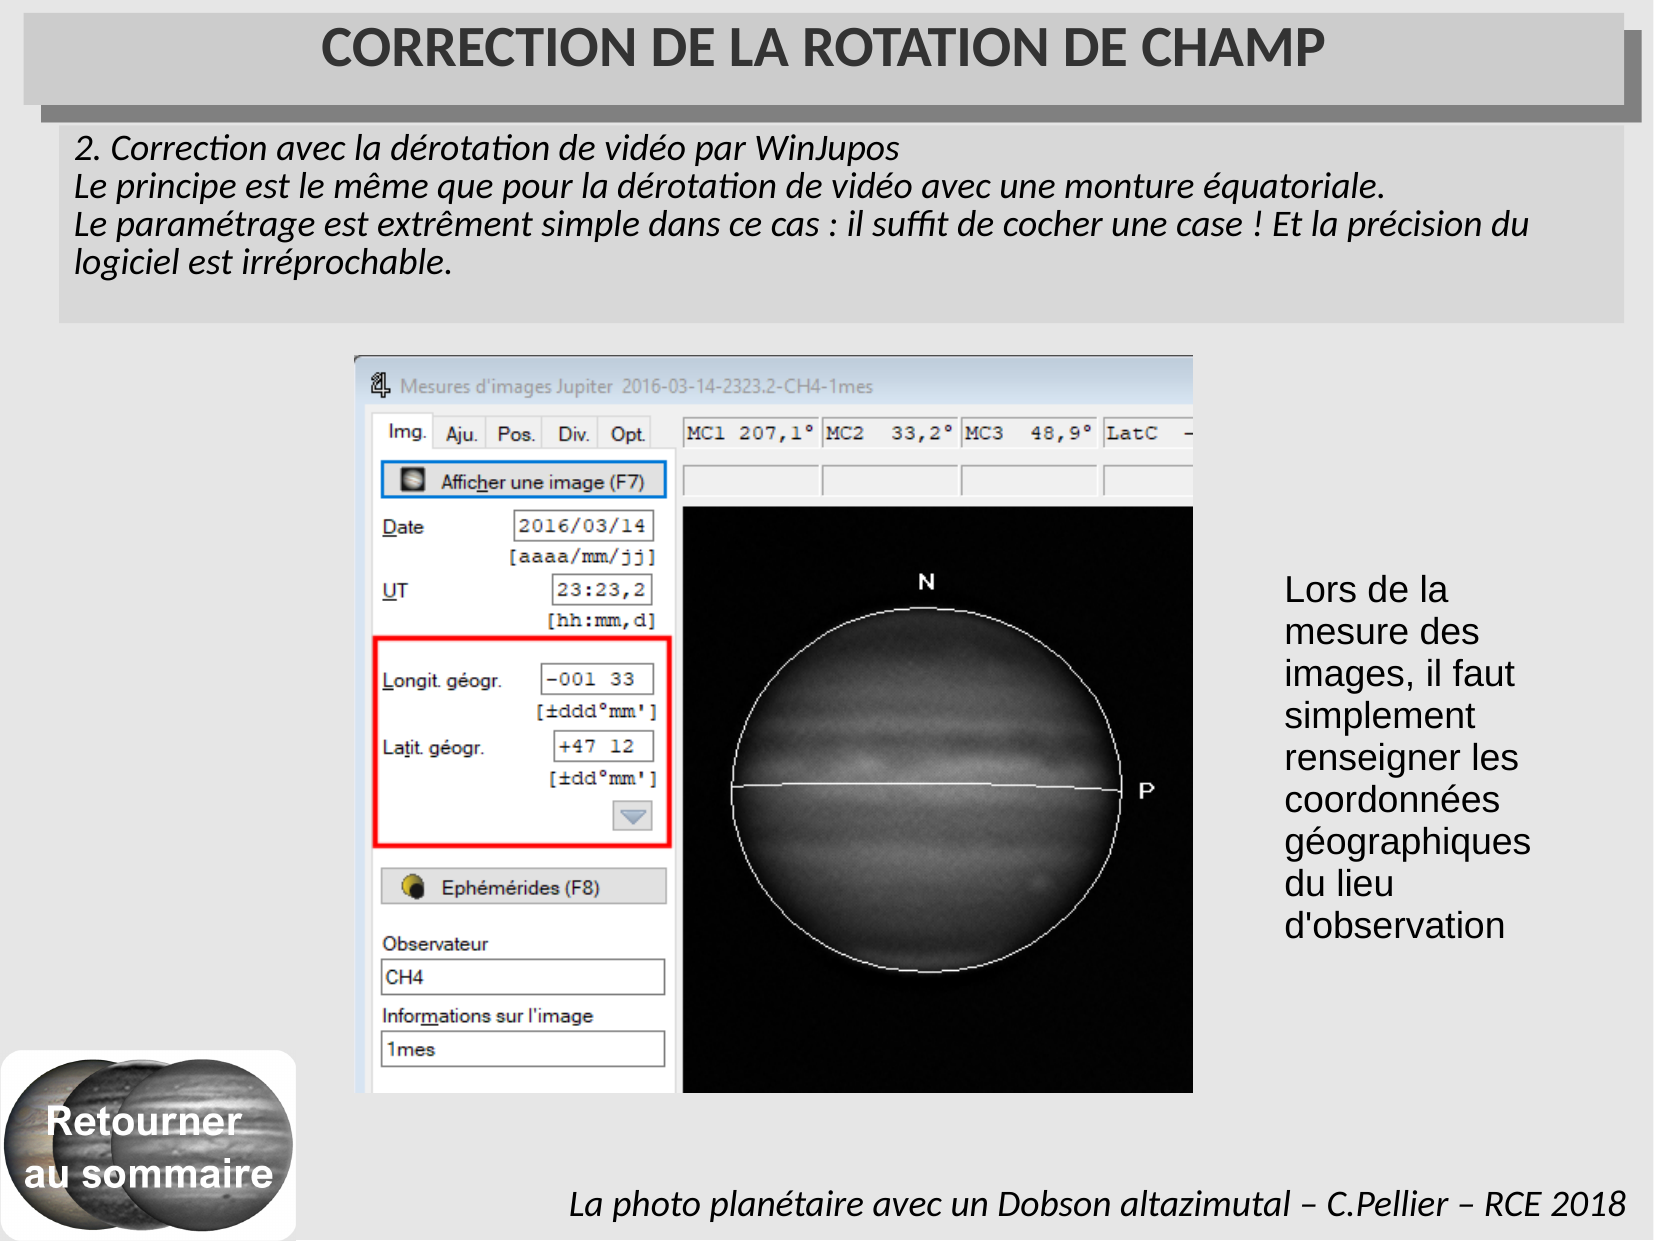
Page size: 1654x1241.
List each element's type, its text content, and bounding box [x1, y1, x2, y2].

picture [354, 355, 1193, 1093]
text_box CORRECTION DE LA ROTATION DE CHAMP [23, 12, 1625, 105]
text_box La photo planétaire avec un Dobson altazimutal – C.Pellier – RCE 2018 [431, 1181, 1642, 1241]
text_box 2. Correction avec la dérotation de vidéo par WinJupos Le principe est le même que pour la dérotation de vidéo avec une monture équatoriale. Le paramétrage est extrêment simple dans ce cas : il suffit de cocher une case ! Et la précision du logiciel est irréprochable. [59, 125, 1625, 324]
picture [0, 1050, 296, 1241]
text_box Lors de la mesure des images, il faut simplement renseigner les coordonnées géographiques du lieu d'observation [1269, 561, 1595, 955]
